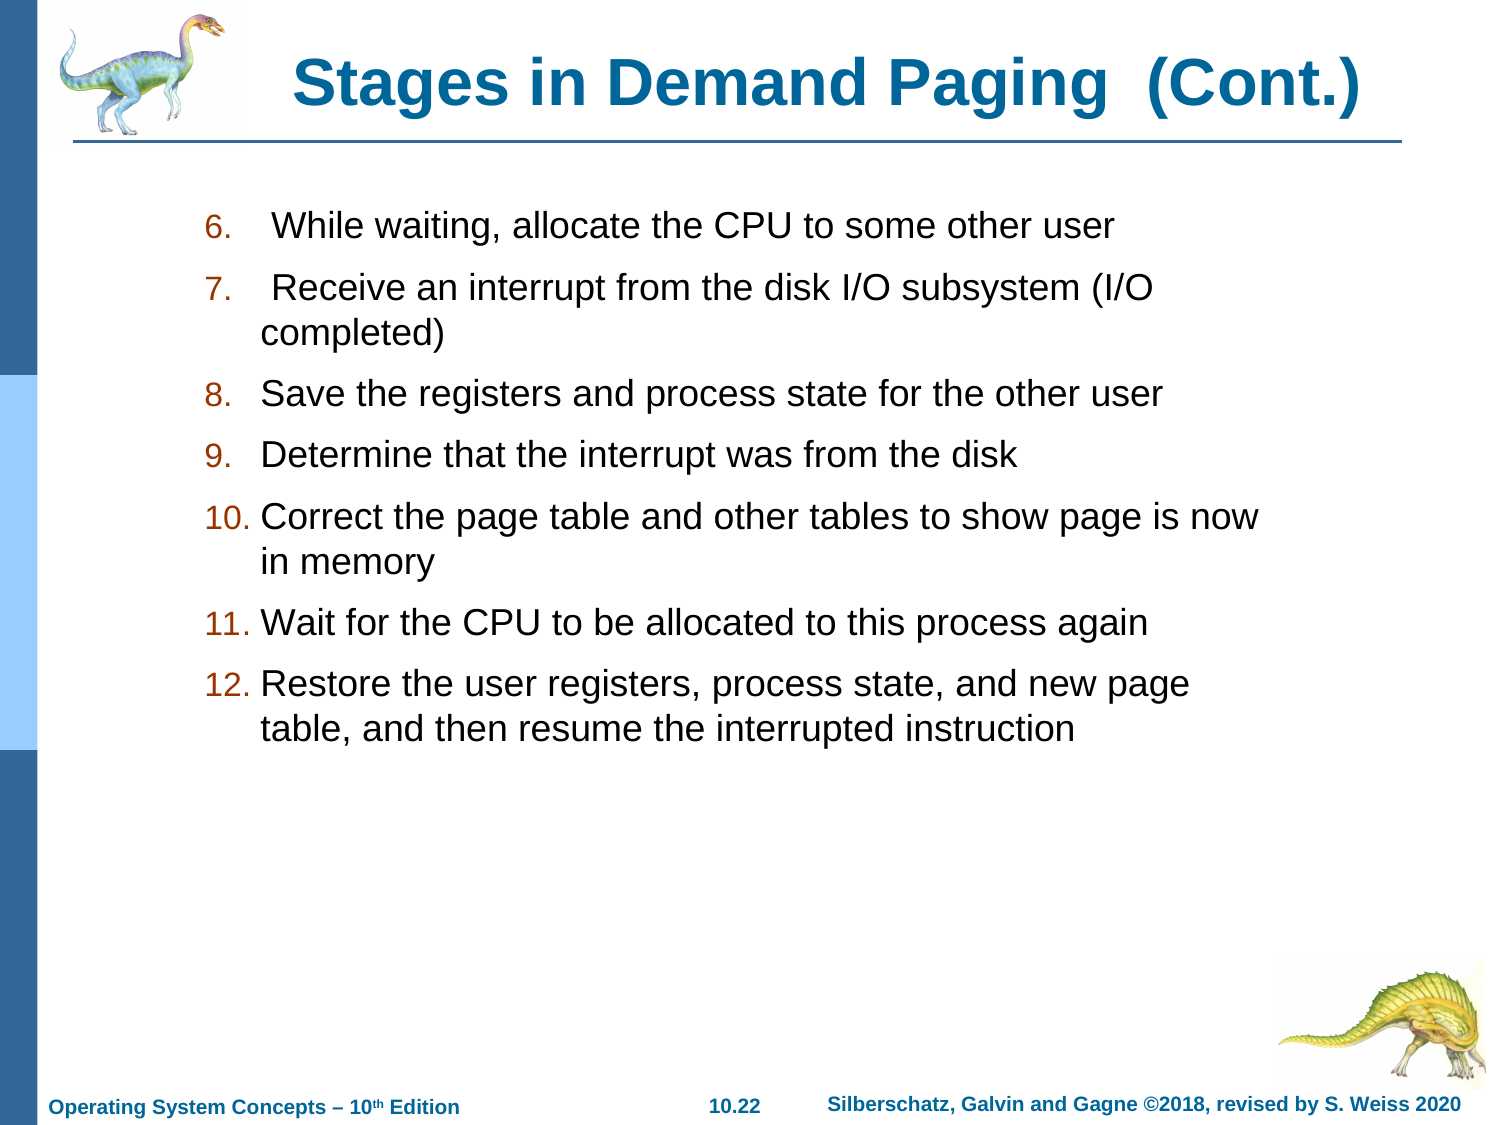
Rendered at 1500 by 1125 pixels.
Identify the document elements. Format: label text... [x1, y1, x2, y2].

list While waiting, allocate the CPU to some other user Receive an interrupt from the disk I/O subsystem (I/O completed) Save the registers and process state for the other user Determine that the interrupt was from the disk Correct the page table and other tables to show page is now in memory Wait for the CPU to be allocated to this process again Restore the user registers, process state, and new page table, and then resume the interrupted instruction [189, 193, 1299, 990]
picture [46, 0, 243, 149]
title Stages in Demand Paging (Cont.) [227, 33, 1428, 127]
picture [1144, 1096, 1152, 1101]
picture [1275, 959, 1486, 1090]
